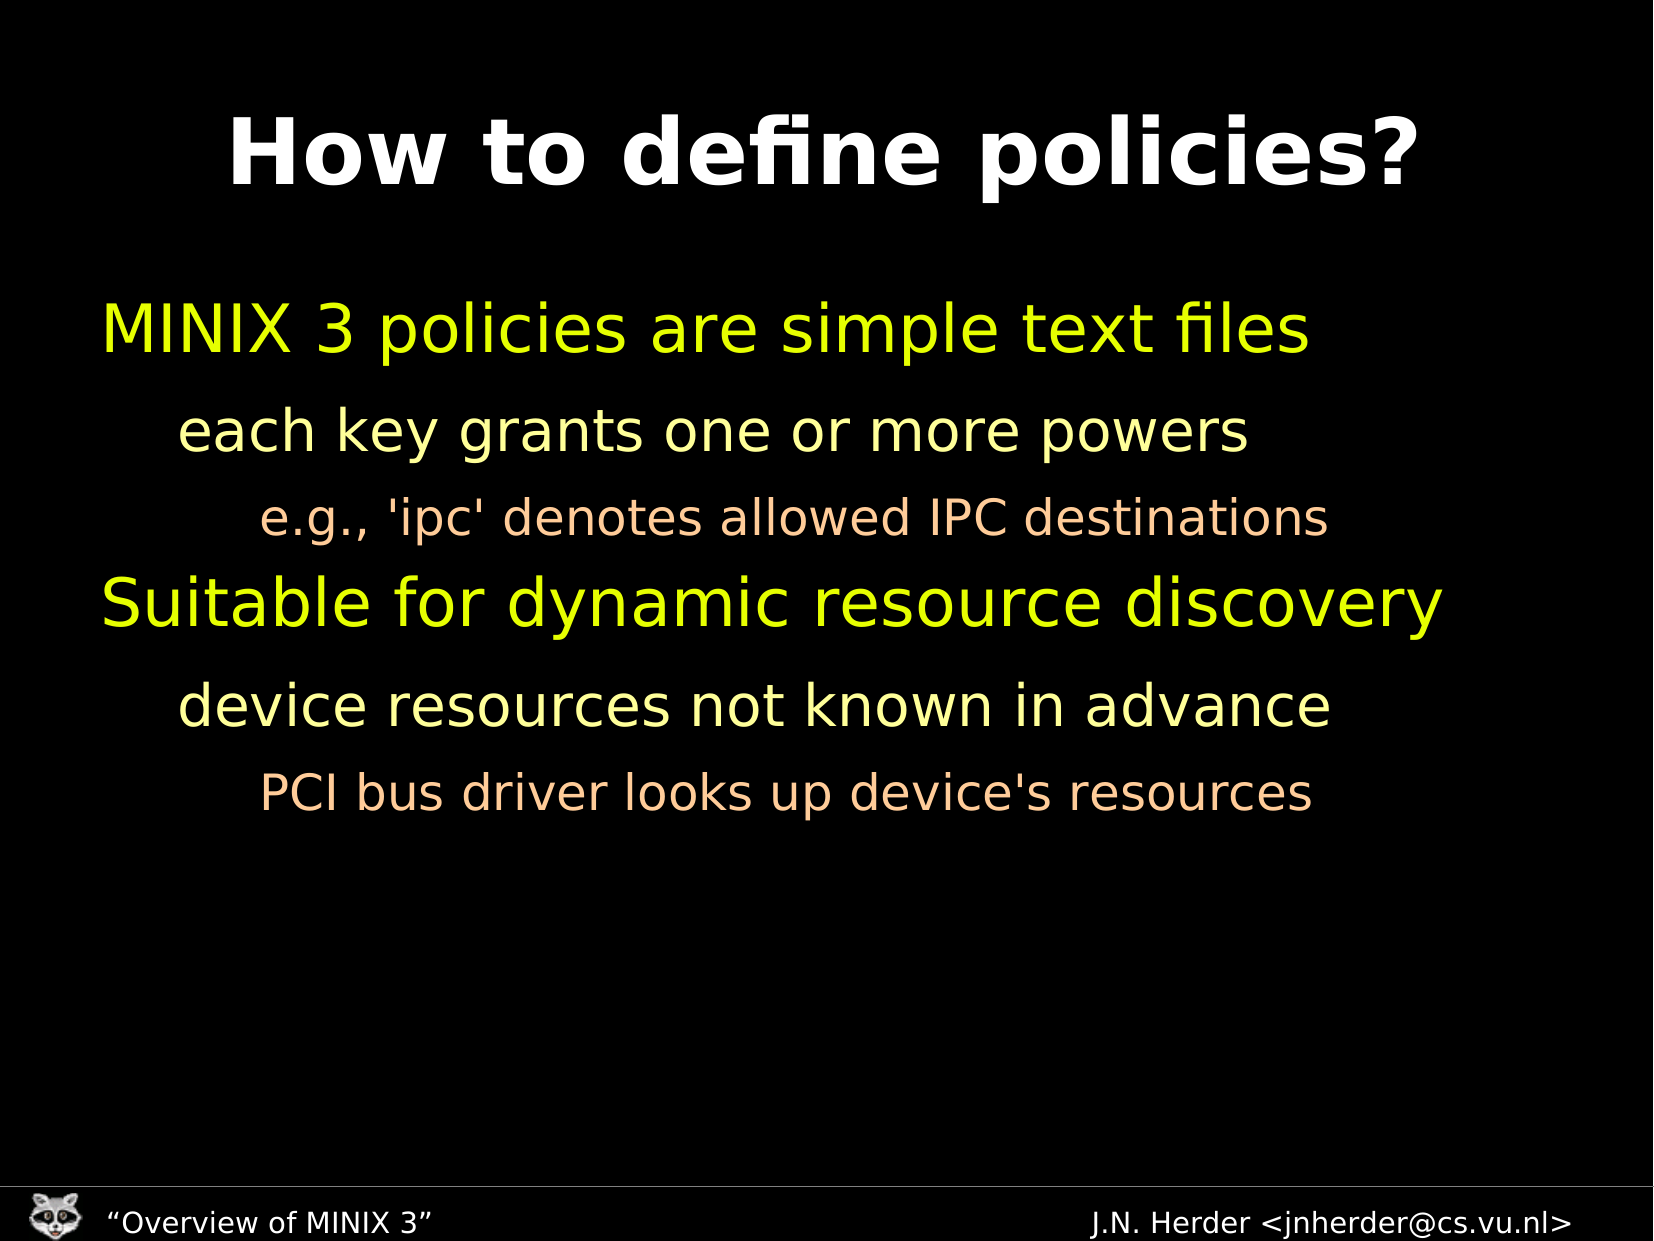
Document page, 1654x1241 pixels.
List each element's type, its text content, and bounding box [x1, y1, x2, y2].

list MINIX 3 policies are simple text files each key grants one or more powers e.g., 'ipc' denotes allowed IPC destinations Suitable for dynamic resource discovery device resources not known in advance PCI bus driver looks up device's resources [82, 290, 1571, 1109]
title How to define policies? [75, 43, 1576, 263]
picture [29, 1193, 83, 1241]
